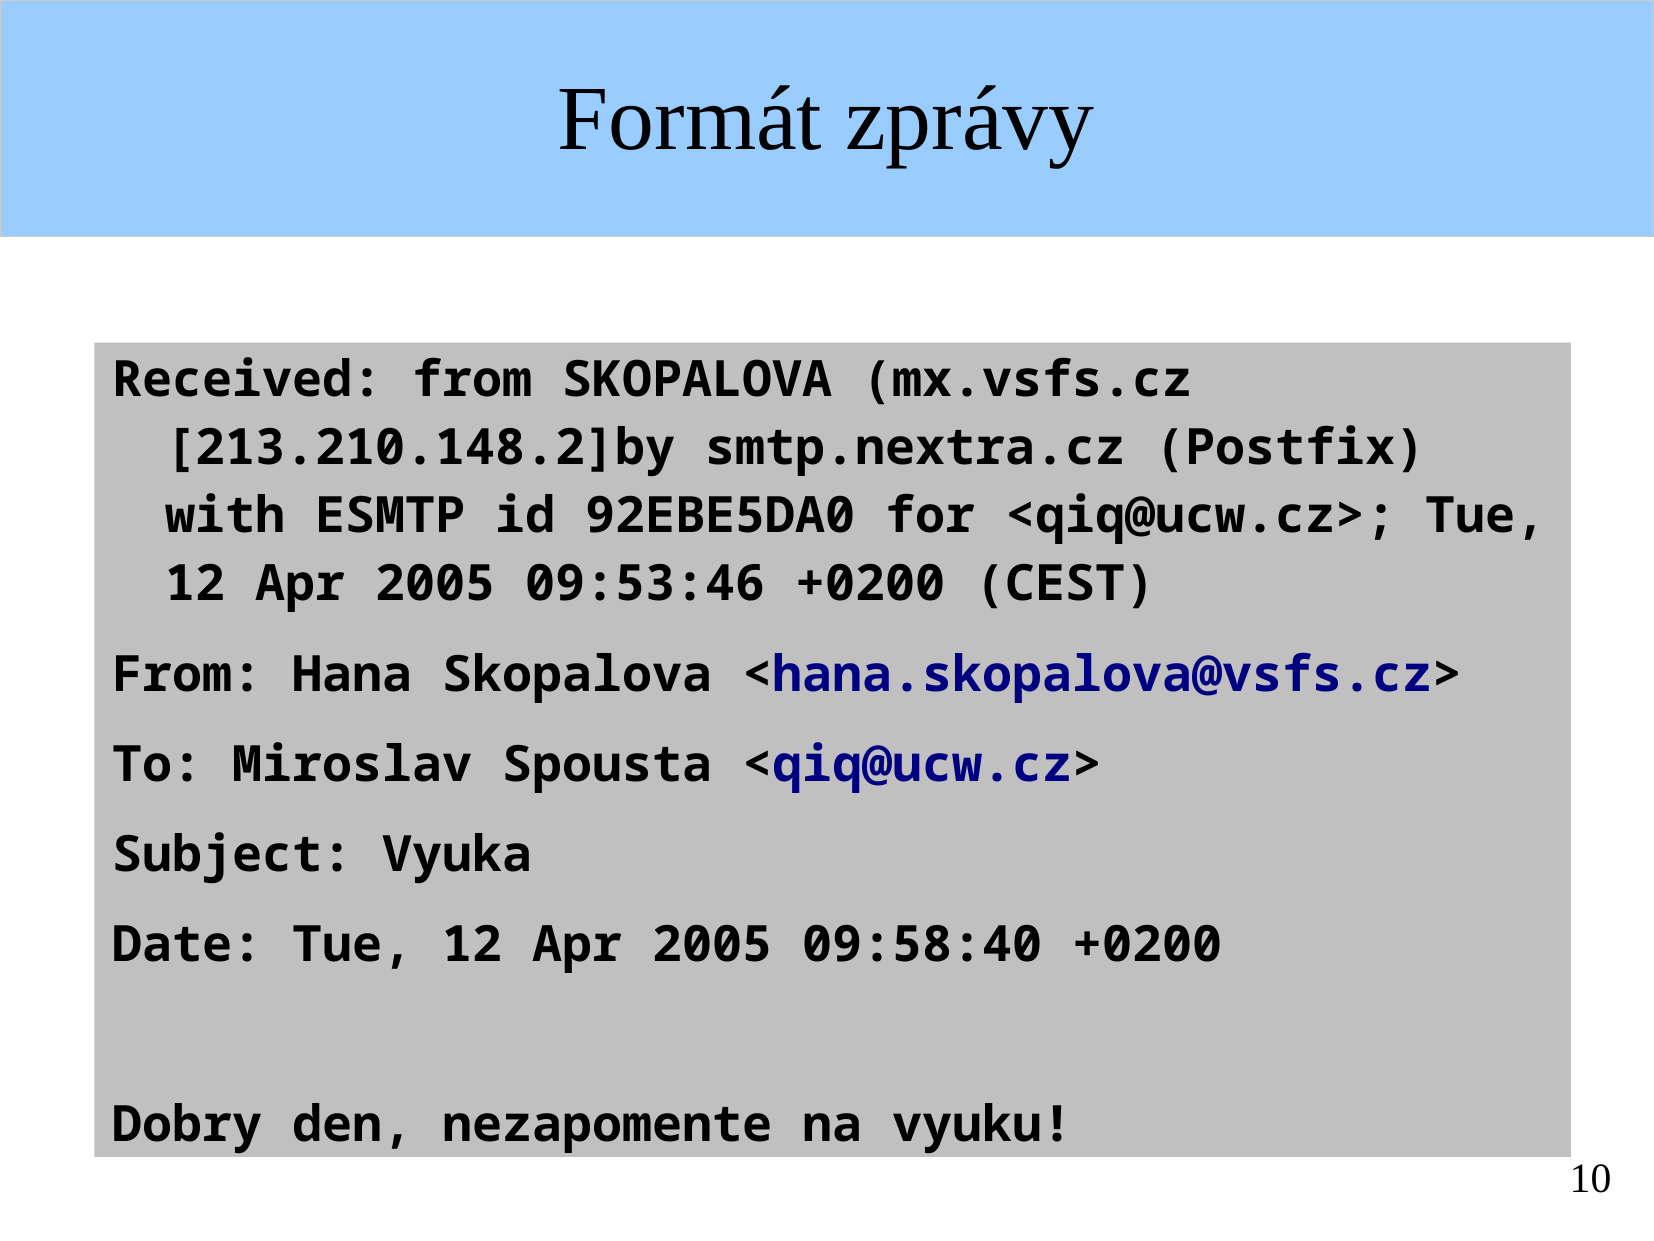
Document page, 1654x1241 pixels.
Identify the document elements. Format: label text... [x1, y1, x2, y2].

list Received: from SKOPALOVA (mx.vsfs.cz [213.210.148.2]by smtp.nextra.cz (Postfix) with ESMTP id 92EBE5DA0 for <qiq@ucw.cz>; Tue, 12 Apr 2005 09:53:46 +0200 (CEST) From: Hana Skopalova <hana.skopalova@vsfs.cz> To: Miroslav Spousta <qiq@ucw.cz> Subject: Vyuka Date: Tue, 12 Apr 2005 09:58:40 +0200 Dobry den, nezapomente na vyuku! [94, 342, 1571, 1081]
title Formát zprávy [0, 0, 1654, 237]
